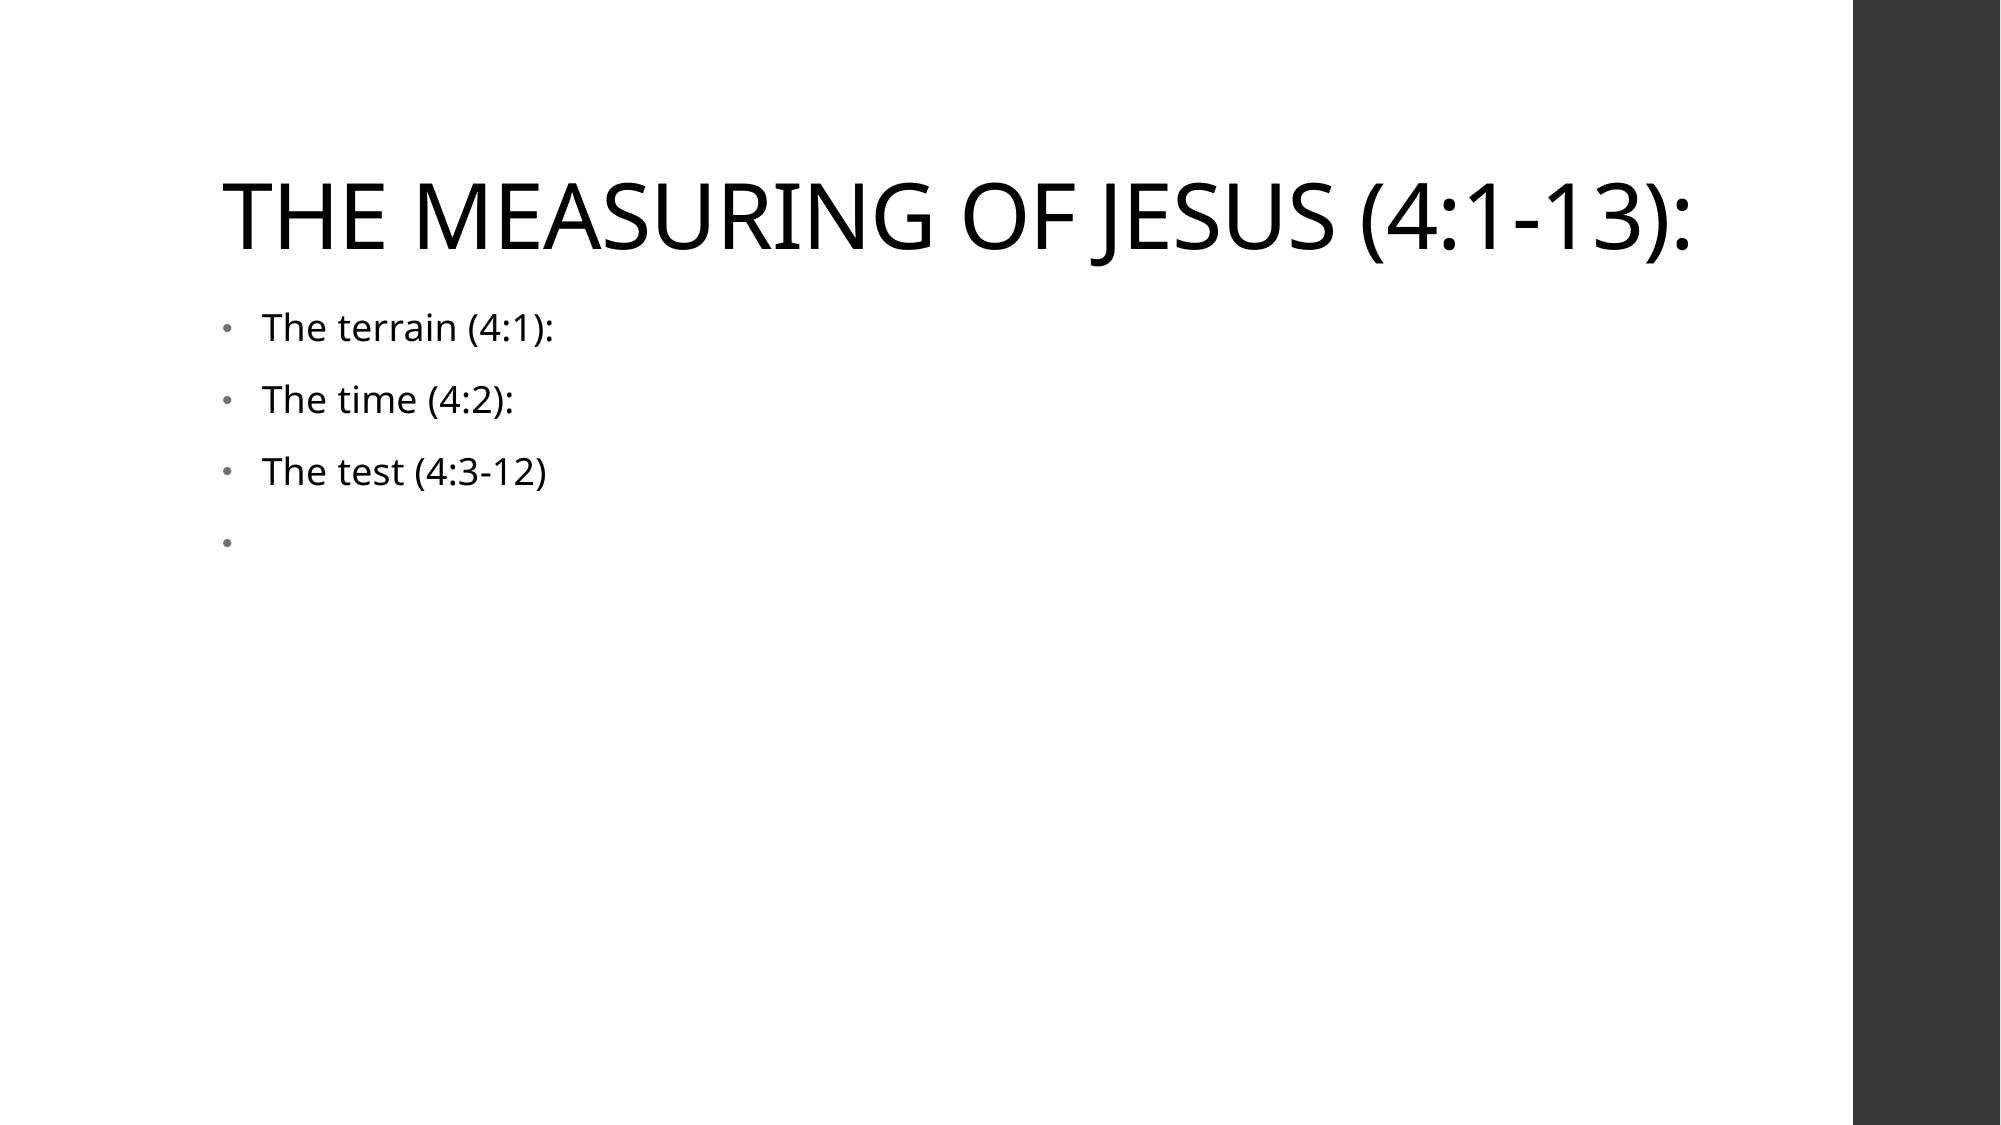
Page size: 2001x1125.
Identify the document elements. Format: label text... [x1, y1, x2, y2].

list The terrain (4:1): The time (4:2): The test (4:3-12) [206, 299, 1617, 1014]
title THE MEASURING OF JESUS (4:1-13): [206, 60, 1797, 278]
